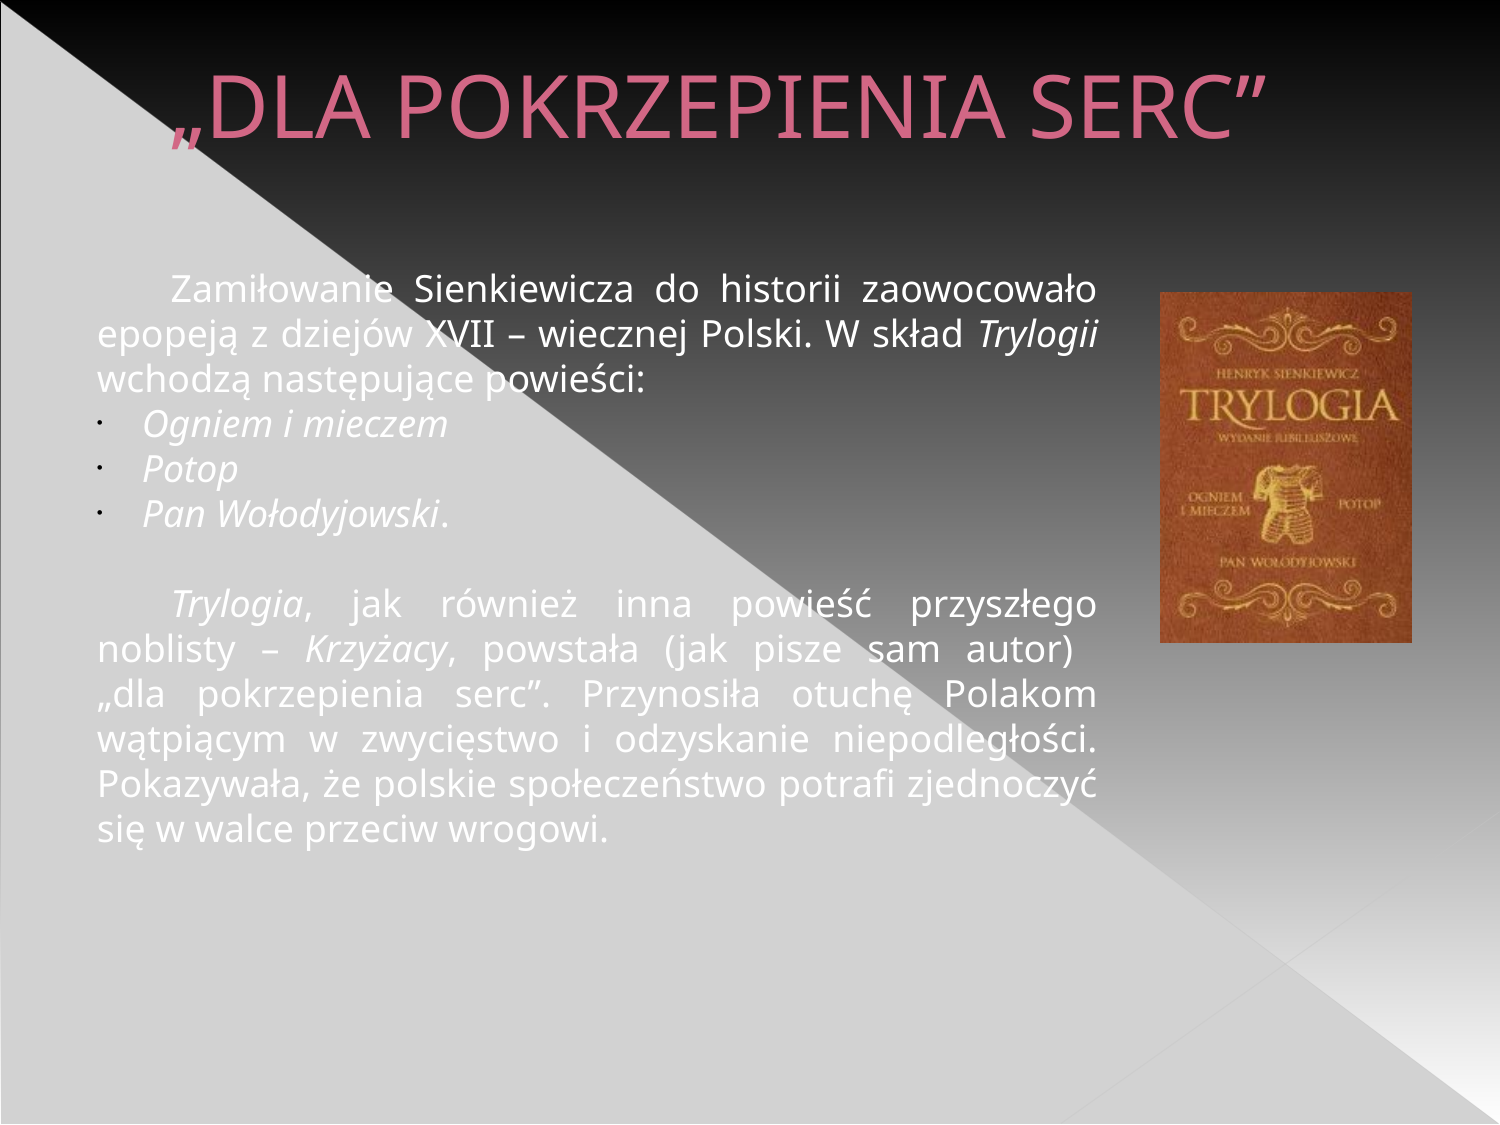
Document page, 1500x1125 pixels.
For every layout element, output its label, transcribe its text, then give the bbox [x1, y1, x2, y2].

text_box Zamiłowanie Sienkiewicza do historii zaowocowało epopeją z dziejów XVII – wiecznej Polski. W skład Trylogii wchodzą następujące powieści: Ogniem i mieczem Potop Pan Wołodyjowski. Trylogia, jak również inna powieść przyszłego noblisty – Krzyżacy, powstała (jak pisze sam autor) „dla pokrzepienia serc”. Przynosiła otuchę Polakom wątpiącym w zwycięstwo i odzyskanie niepodległości. Pokazywała, że polskie społeczeństwo potrafi zjednoczyć się w walce przeciw wrogowi. [82, 257, 1114, 903]
title „DLA POKRZEPIENIA SERC” [75, 43, 1425, 274]
picture [1160, 292, 1412, 643]
